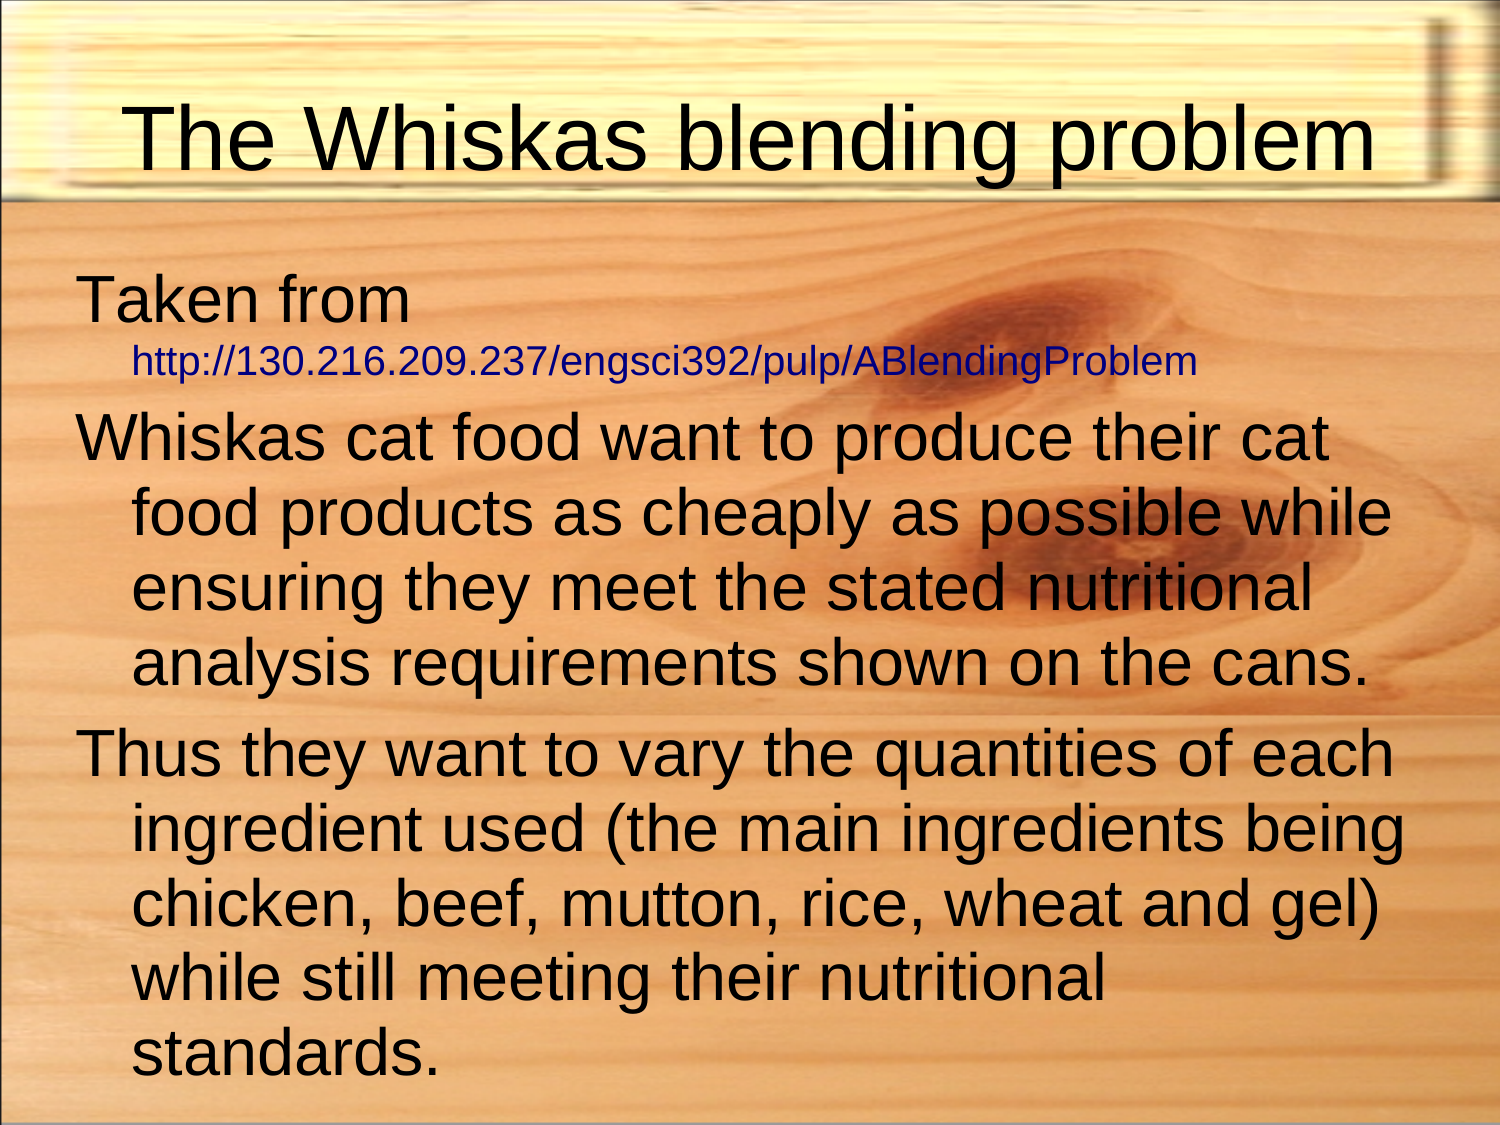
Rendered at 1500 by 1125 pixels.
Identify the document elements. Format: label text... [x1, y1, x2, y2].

title The Whiskas blending problem [75, 52, 1426, 226]
picture [0, 0, 1500, 1125]
list Taken from http://130.216.209.237/engsci392/pulp/ABlendingProblem Whiskas cat food want to produce their cat food products as cheaply as possible while ensuring they meet the stated nutritional analysis requirements shown on the cans. Thus they want to vary the quantities of each ingredient used (the main ingredients being chicken, beef, mutton, rice, wheat and gel) while still meeting their nutritional standards. [75, 262, 1426, 1090]
